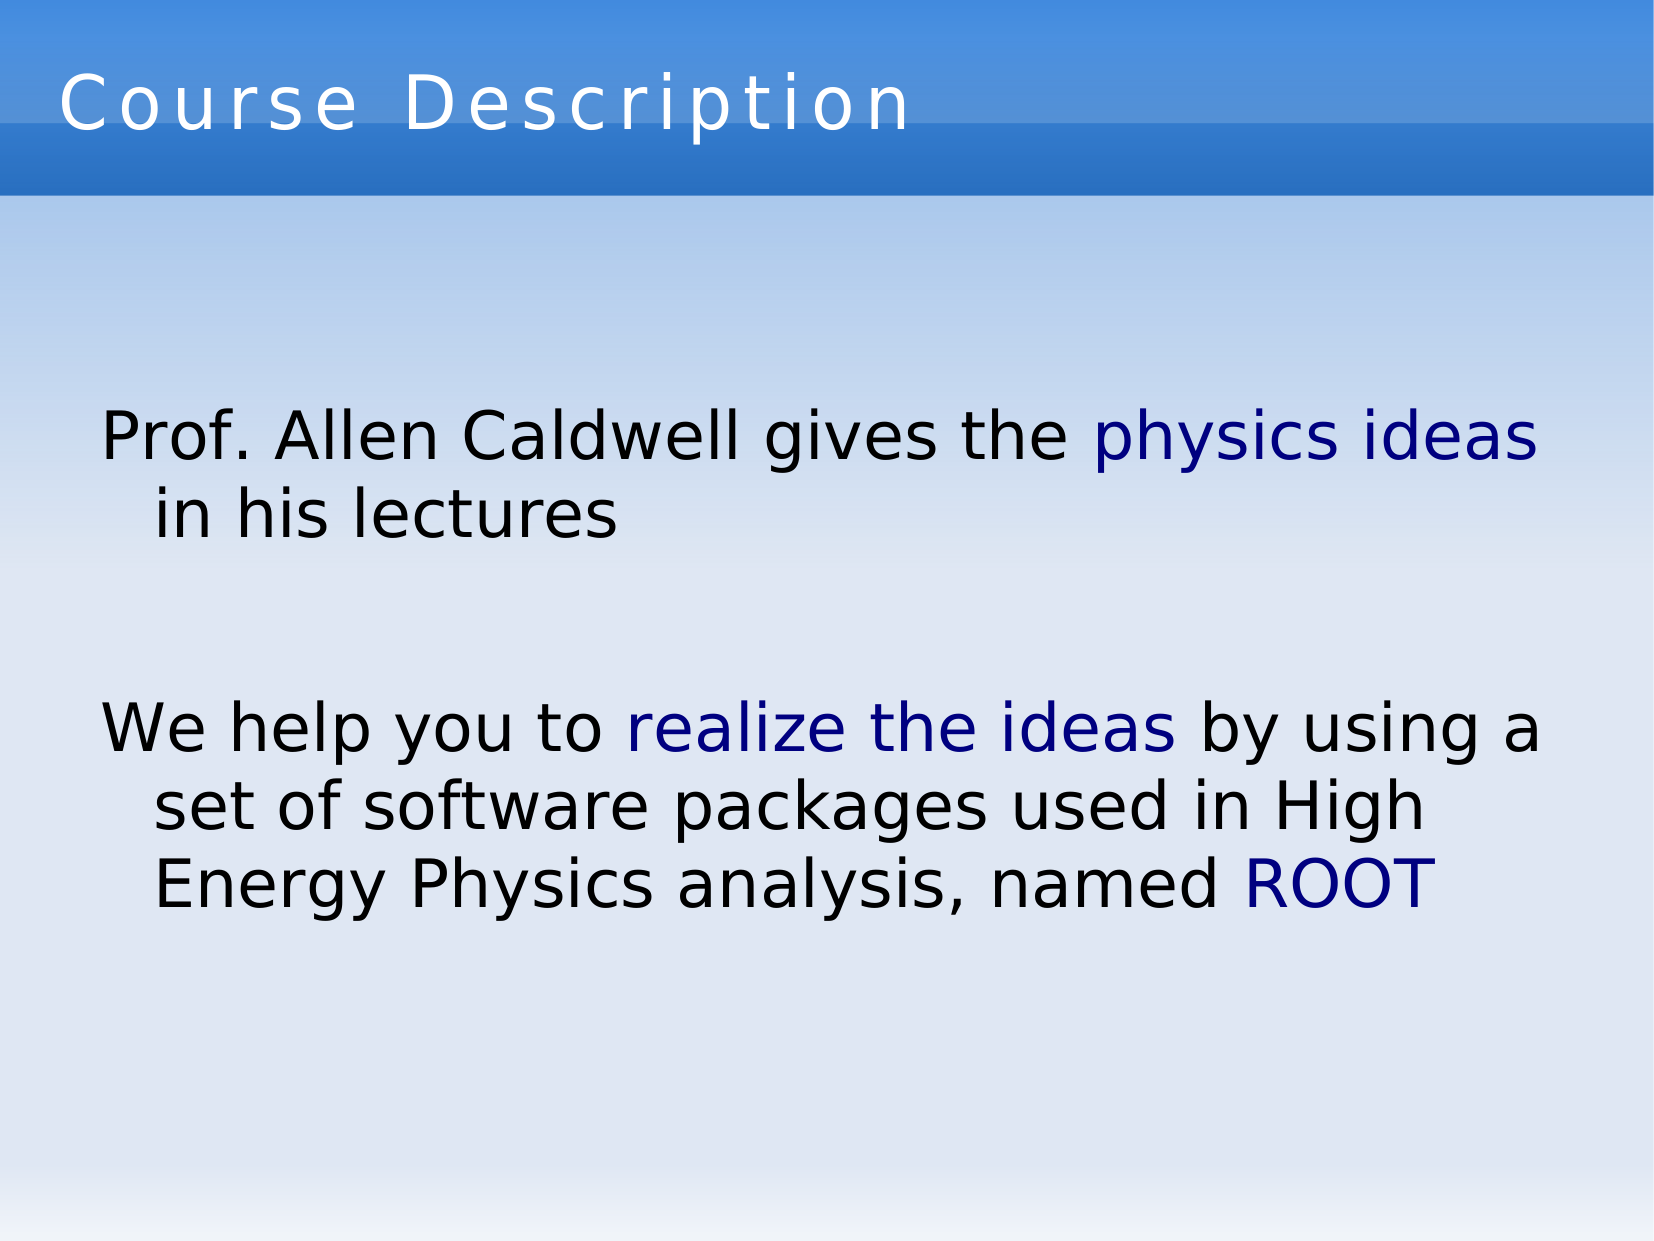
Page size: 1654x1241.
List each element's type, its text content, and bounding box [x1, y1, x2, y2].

title Course Description [59, 29, 1270, 178]
list Prof. Allen Caldwell gives the physics ideas in his lectures We help you to realize the ideas by using a set of software packages used in High Energy Physics analysis, named ROOT [82, 290, 1571, 1109]
picture [0, 0, 1654, 1241]
